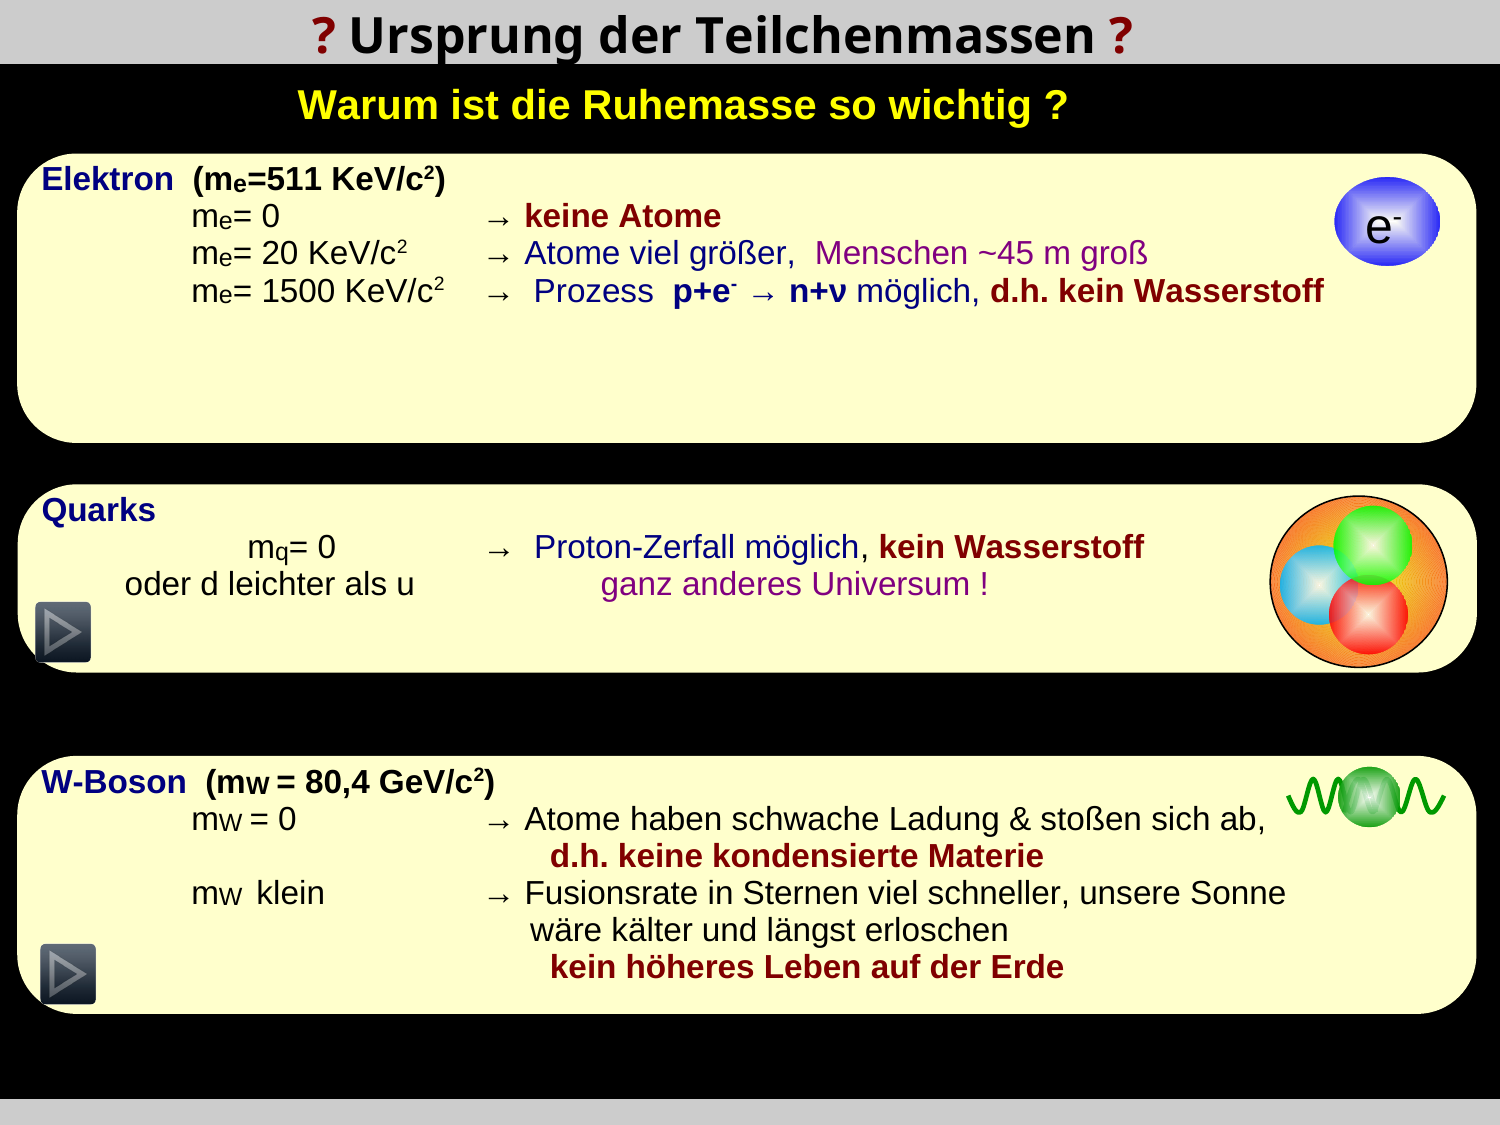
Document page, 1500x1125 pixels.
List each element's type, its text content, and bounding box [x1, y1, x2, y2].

text_box W-Boson (mW = 80,4 GeV/c2) mW = 0 → Atome haben schwache Ladung & stoßen sich ab, d.h. keine kondensierte Materie mW klein → Fusionsrate in Sternen viel schneller, unsere Sonne wäre kälter und längst erloschen kein höheres Leben auf der Erde [17, 755, 1477, 1014]
text_box Warum ist die Ruhemasse so wichtig ? [3, 66, 1085, 138]
picture [35, 938, 101, 1010]
text_box e- [1334, 177, 1441, 266]
text_box [1338, 766, 1401, 828]
text_box Quarks mq= 0 → Proton-Zerfall möglich, kein Wasserstoff oder d leichter als u ganz anderes Universum ! [17, 484, 1477, 673]
picture [30, 596, 96, 668]
text_box Elektron (me=511 KeV/c2) me= 0 → keine Atome me= 20 KeV/c2 → Atome viel größer, Menschen ~45 m groß me= 1500 KeV/c2 → Prozess p+e- → n+ν möglich, d.h. kein Wasserstoff [17, 153, 1477, 443]
text_box [1270, 496, 1448, 668]
title ? Ursprung der Teilchenmassen ? [47, 0, 1412, 69]
